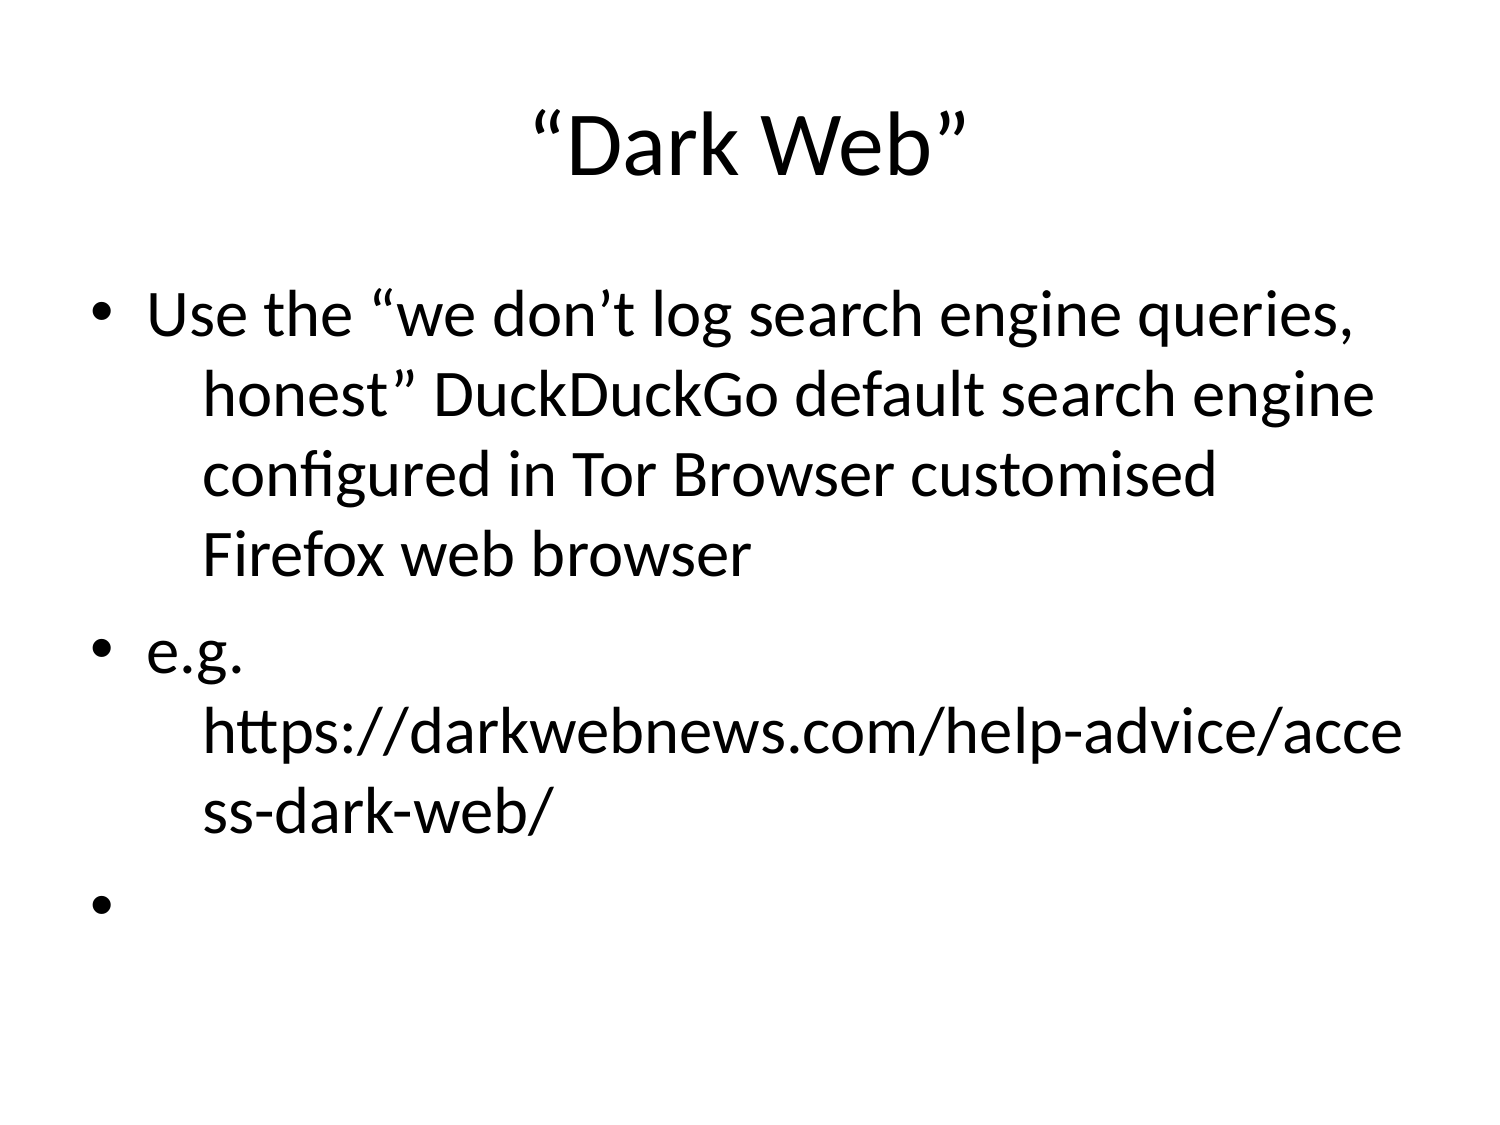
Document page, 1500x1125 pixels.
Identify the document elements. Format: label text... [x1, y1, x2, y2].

title “Dark Web” [75, 45, 1426, 233]
list Use the “we don’t log search engine queries, honest” DuckDuckGo default search engine configured in Tor Browser customised Firefox web browser e.g. https://darkwebnews.com/help-advice/access-dark-web/ [75, 262, 1426, 1005]
